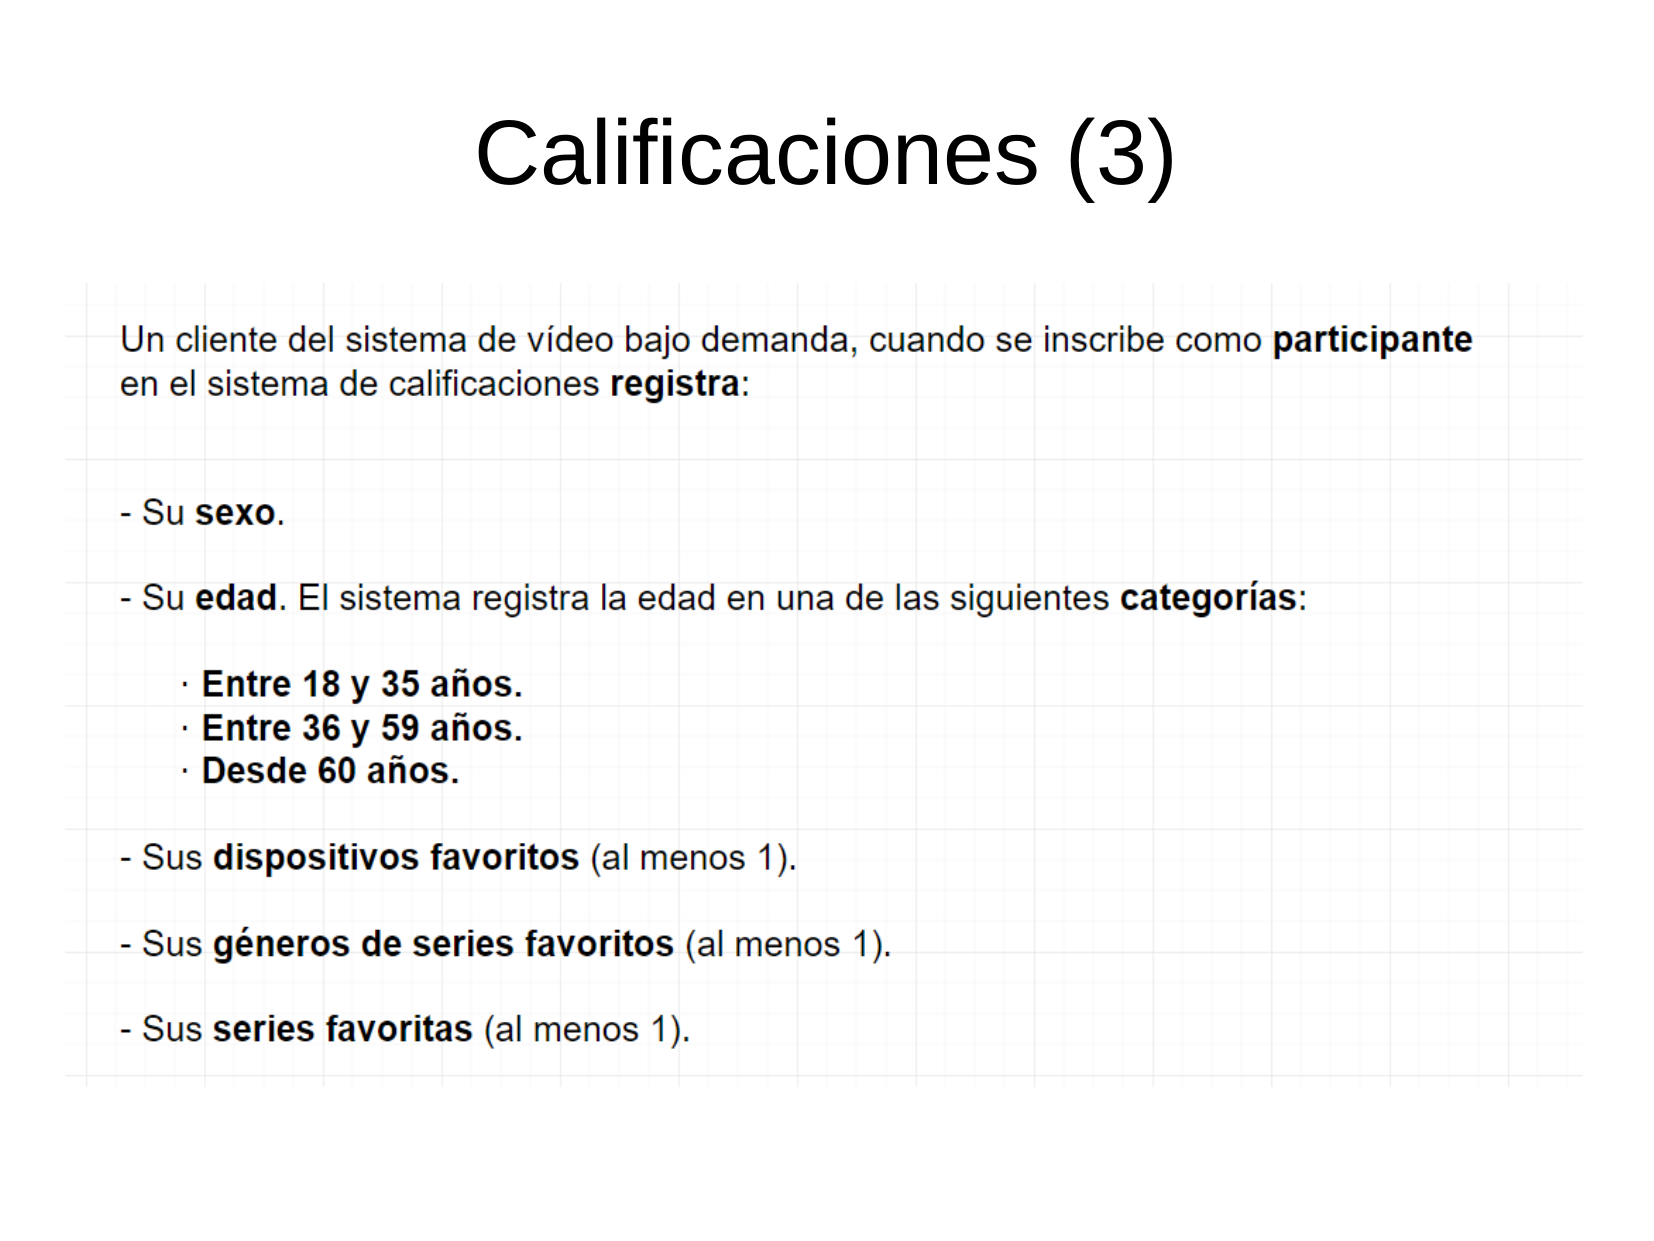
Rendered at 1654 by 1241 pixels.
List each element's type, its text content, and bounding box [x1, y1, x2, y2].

picture [65, 283, 1583, 1087]
title Calificaciones (3) [82, 49, 1571, 257]
